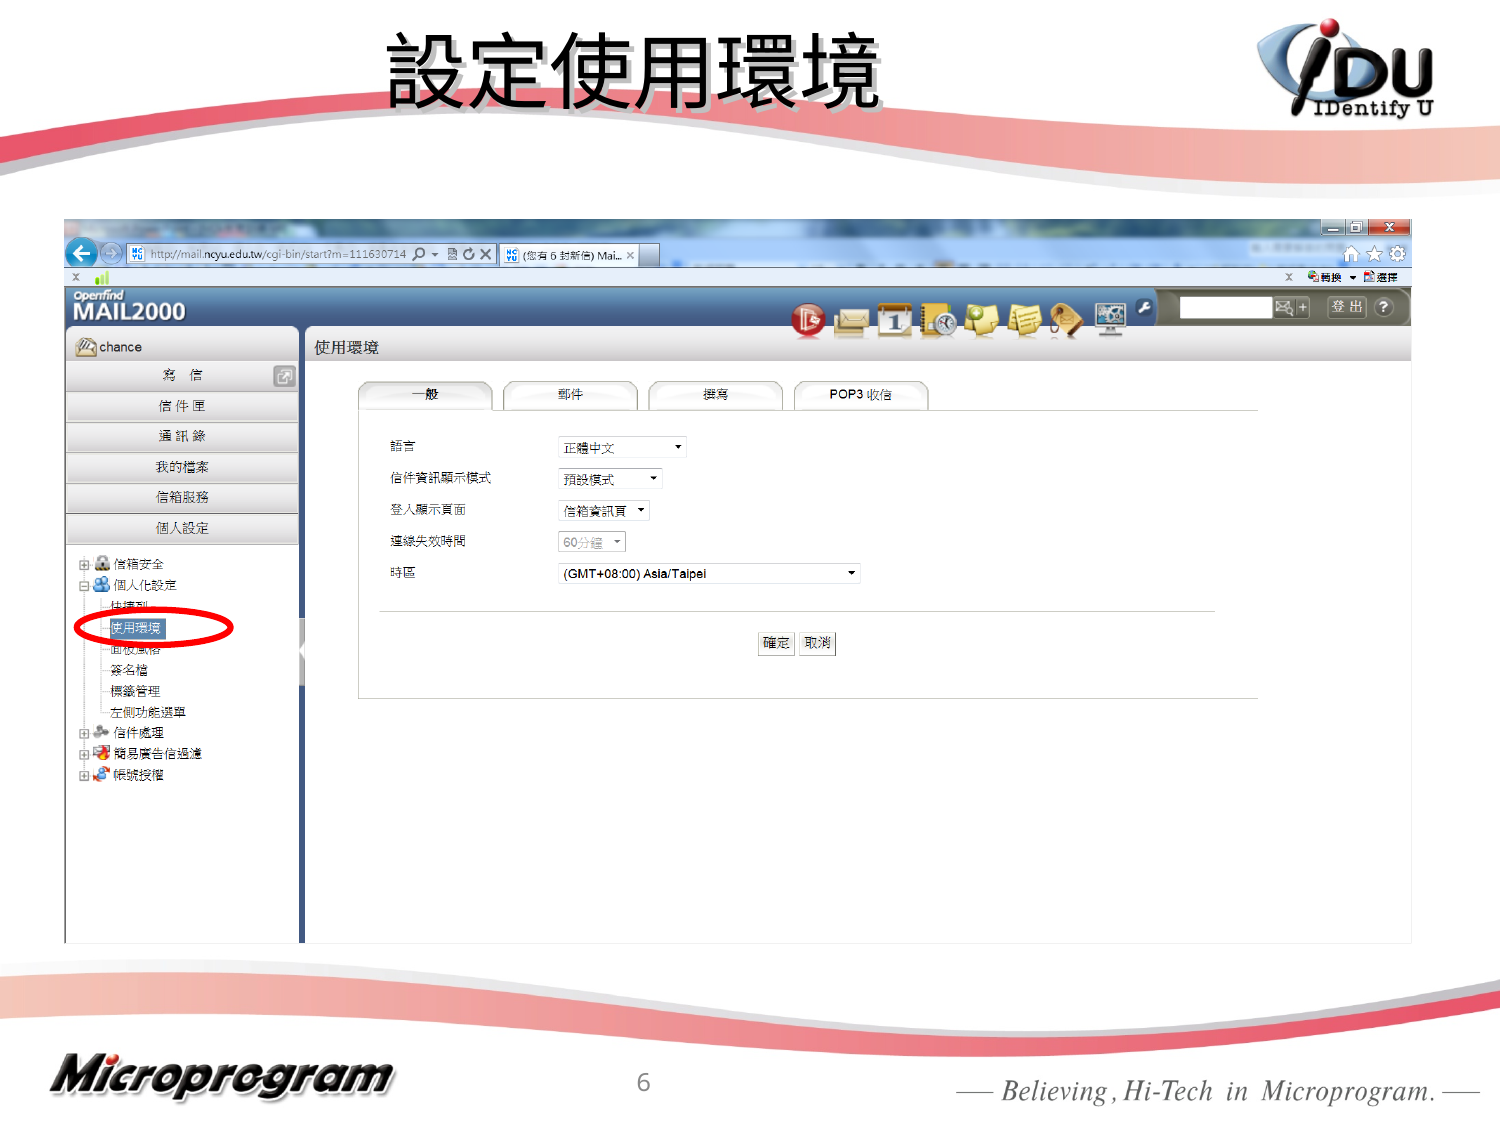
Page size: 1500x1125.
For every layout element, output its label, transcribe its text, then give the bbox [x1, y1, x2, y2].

title 設定使用環境 [35, 11, 1231, 118]
text_box [468, 1053, 819, 1114]
picture [64, 220, 1412, 944]
